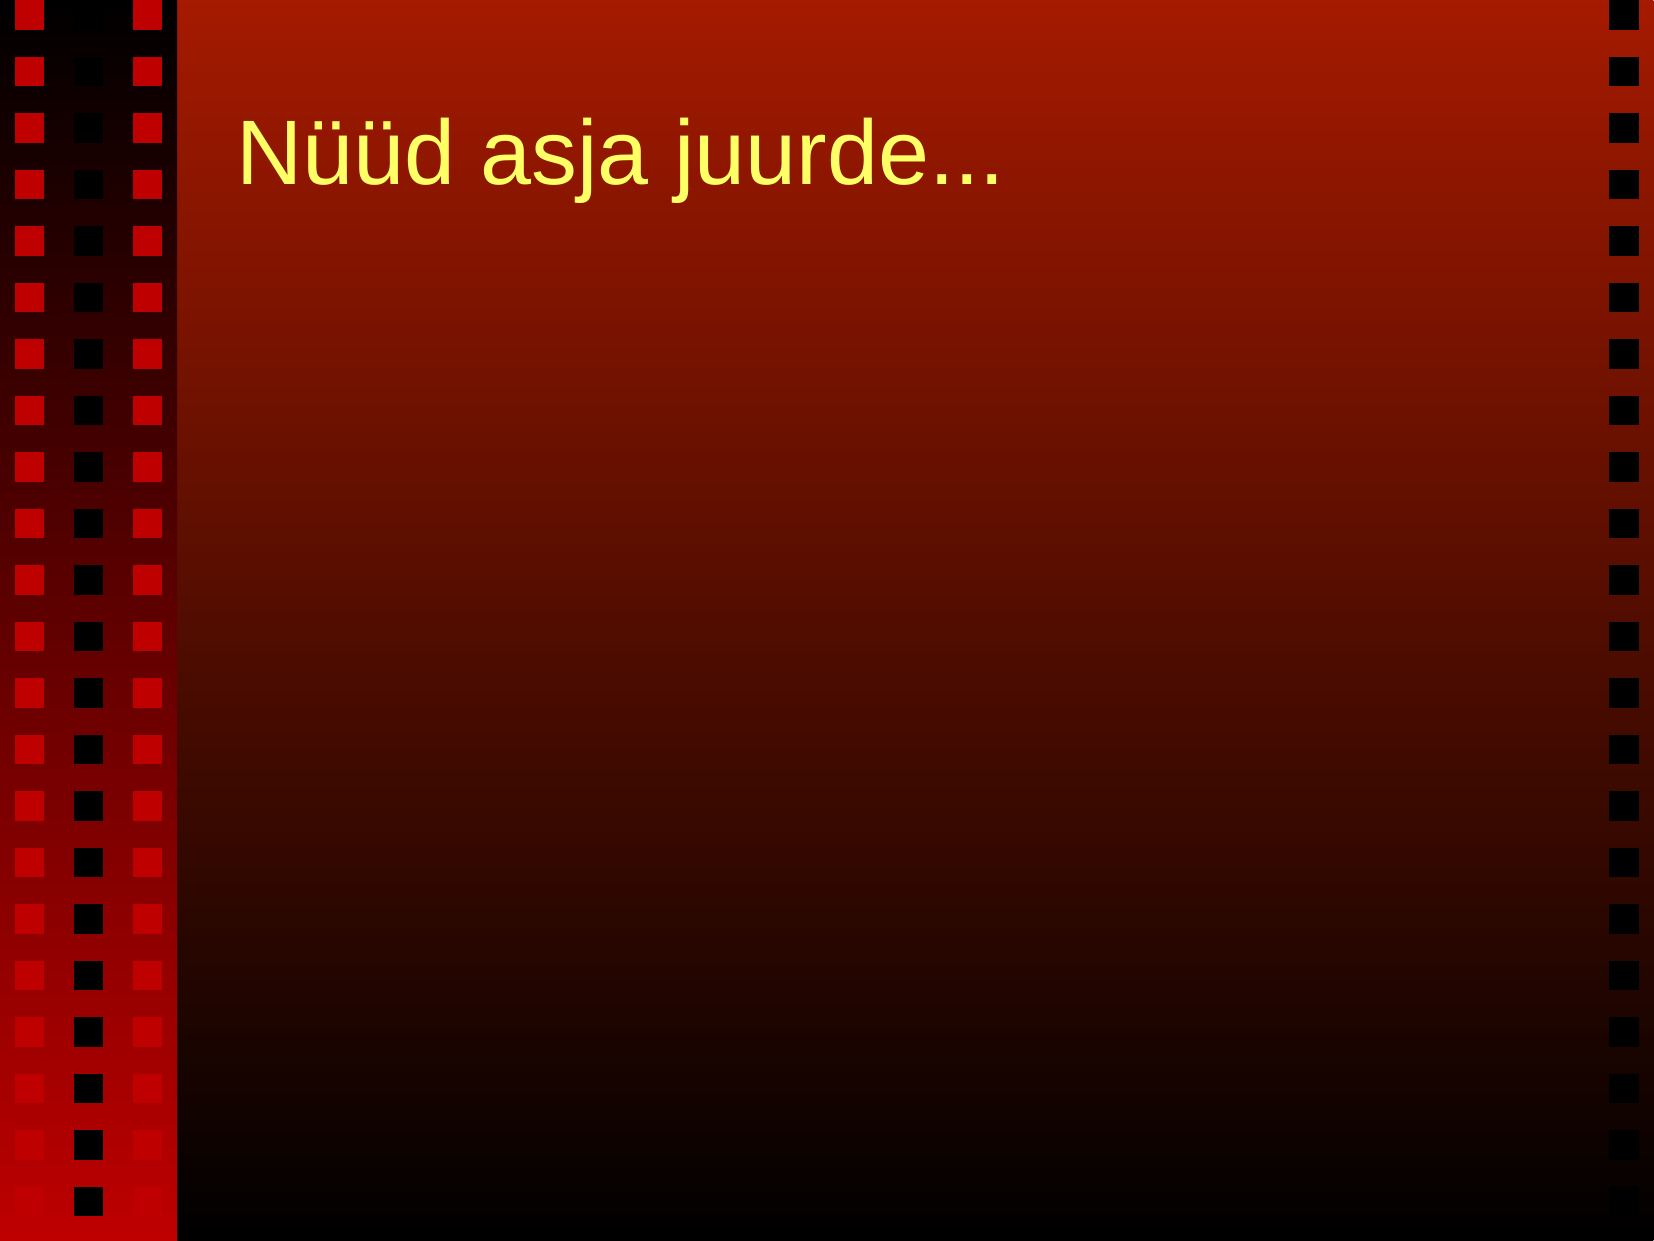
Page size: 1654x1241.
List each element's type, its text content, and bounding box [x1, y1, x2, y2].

title Nüüd asja juurde... [236, 49, 1571, 257]
